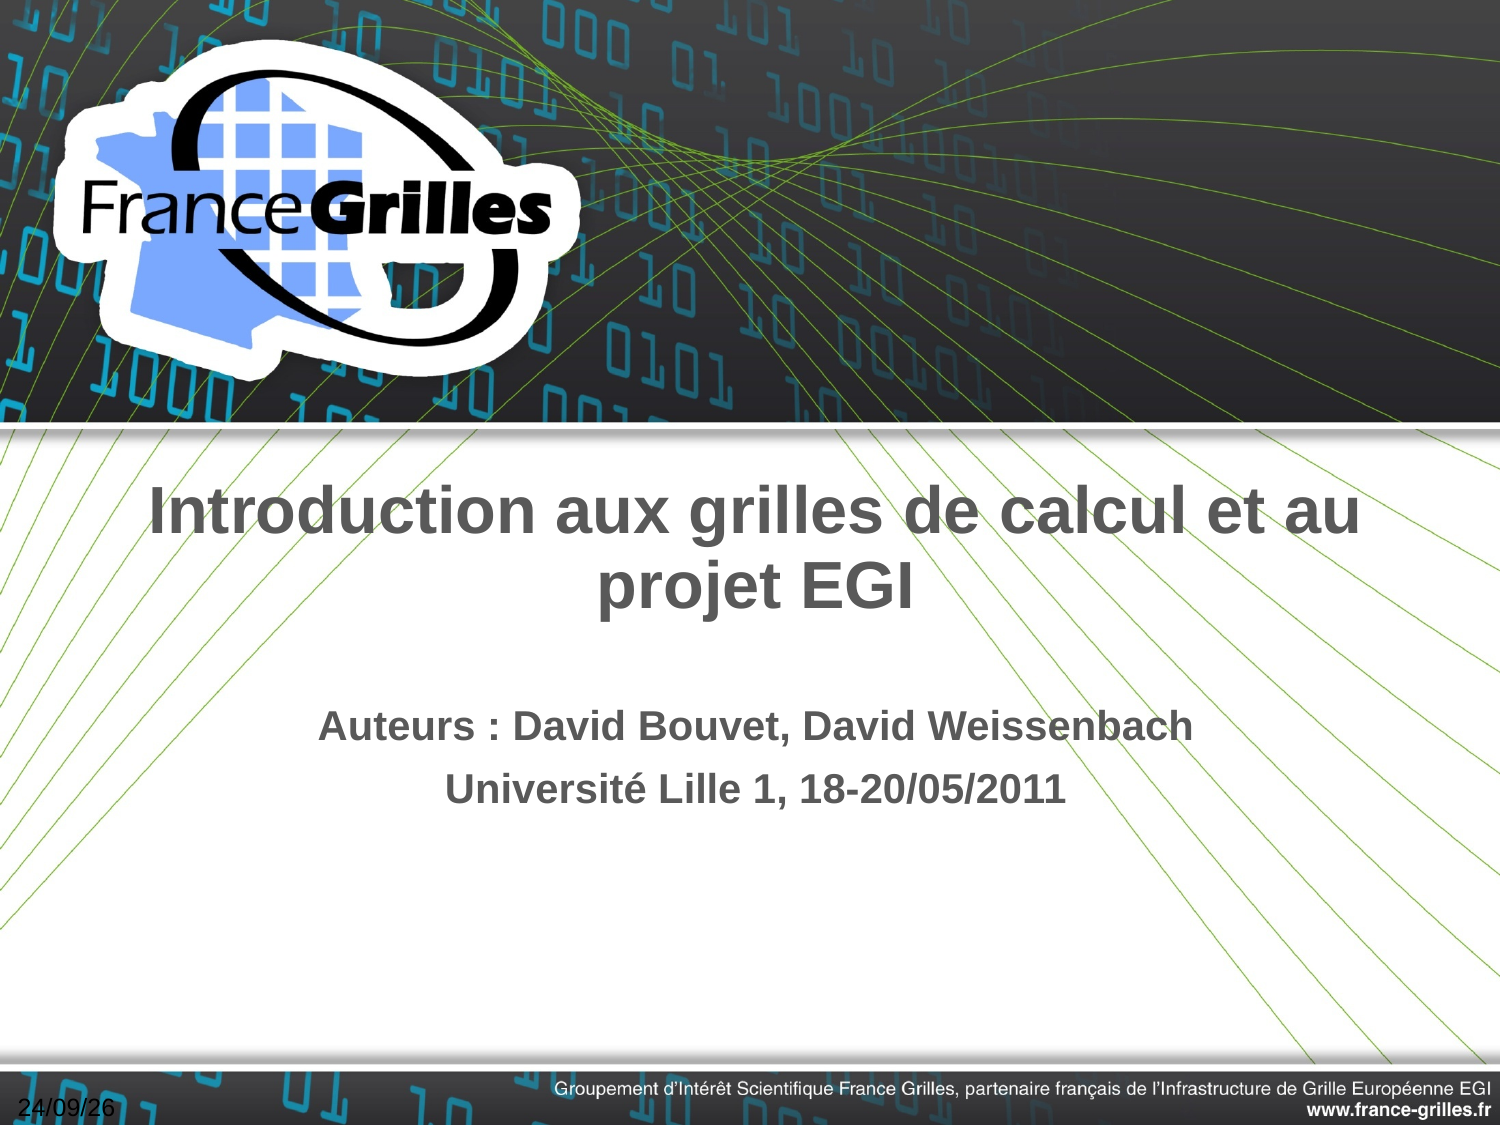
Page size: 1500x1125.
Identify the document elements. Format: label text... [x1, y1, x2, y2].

text_box 17/05/11 [17, 1074, 172, 1122]
subtitle Introduction aux grilles de calcul et au projet EGI Auteurs : David Bouvet, David Weissenbach Université Lille 1, 18-20/05/2011 [53, 269, 1459, 1016]
picture [0, 0, 1500, 1125]
